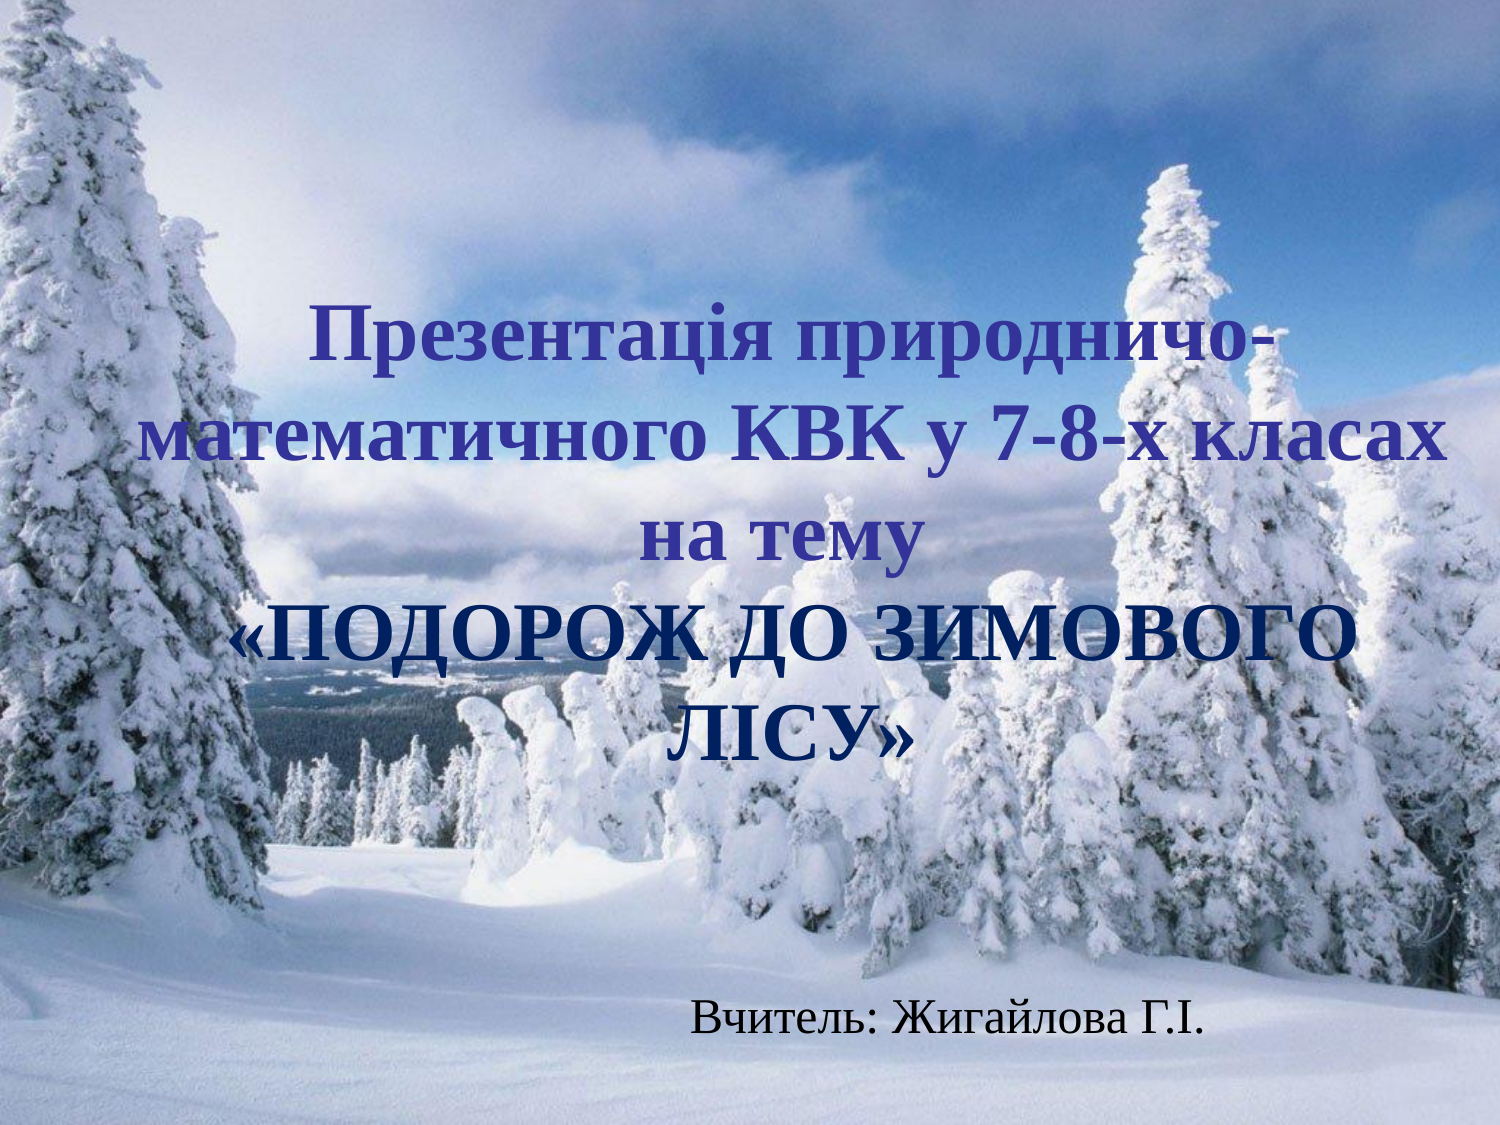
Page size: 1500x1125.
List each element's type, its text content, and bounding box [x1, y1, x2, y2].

text_box Вчитель: Жигайлова Г.І. [674, 975, 1377, 1052]
title Презентація природничо-математичного КВК у 7-8-х класах на тему «ПОДОРОЖ ДО ЗИМОВОГО ЛІСУ» [112, 0, 1474, 790]
